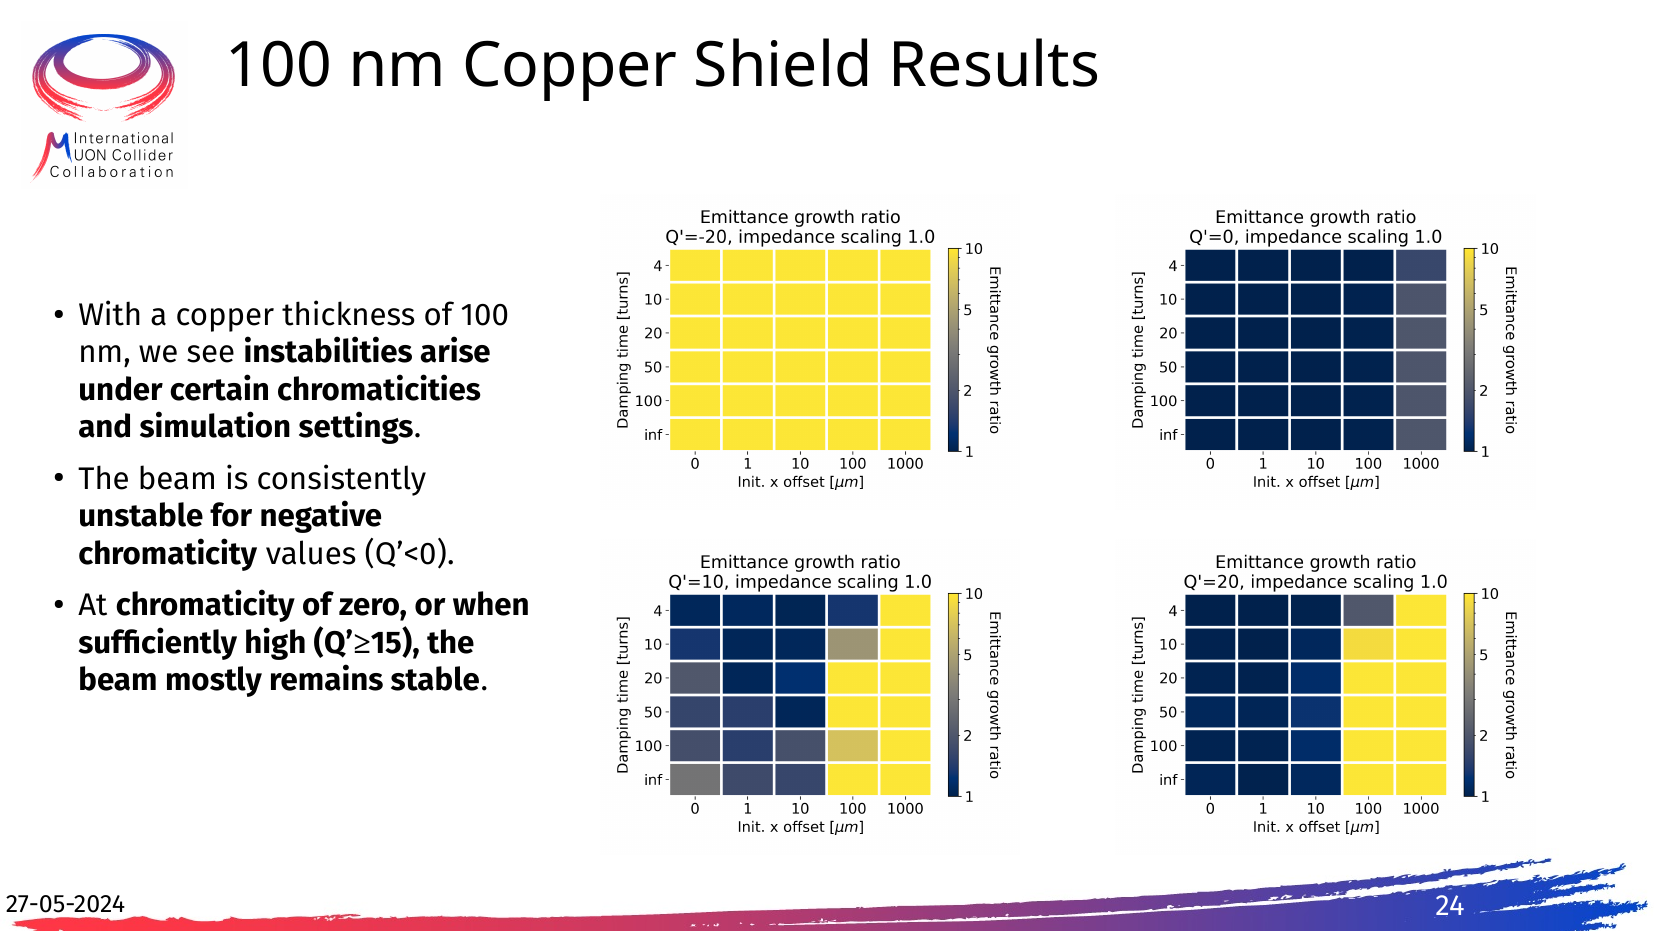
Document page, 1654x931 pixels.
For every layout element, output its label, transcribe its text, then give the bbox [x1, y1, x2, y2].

picture [21, 21, 188, 189]
picture [0, 539, 1654, 931]
list With a copper thickness of 100 nm, we see instabilities arise under certain chromaticities and simulation settings. The beam is consistently unstable for negative chromaticity values (Q’<0). At chromaticity of zero, or when sufficiently high (Q’≥15), the beam mostly remains stable. [45, 296, 537, 717]
picture [1115, 194, 1536, 510]
title 100 nm Copper Shield Results [225, 19, 1571, 181]
picture [600, 194, 1020, 510]
